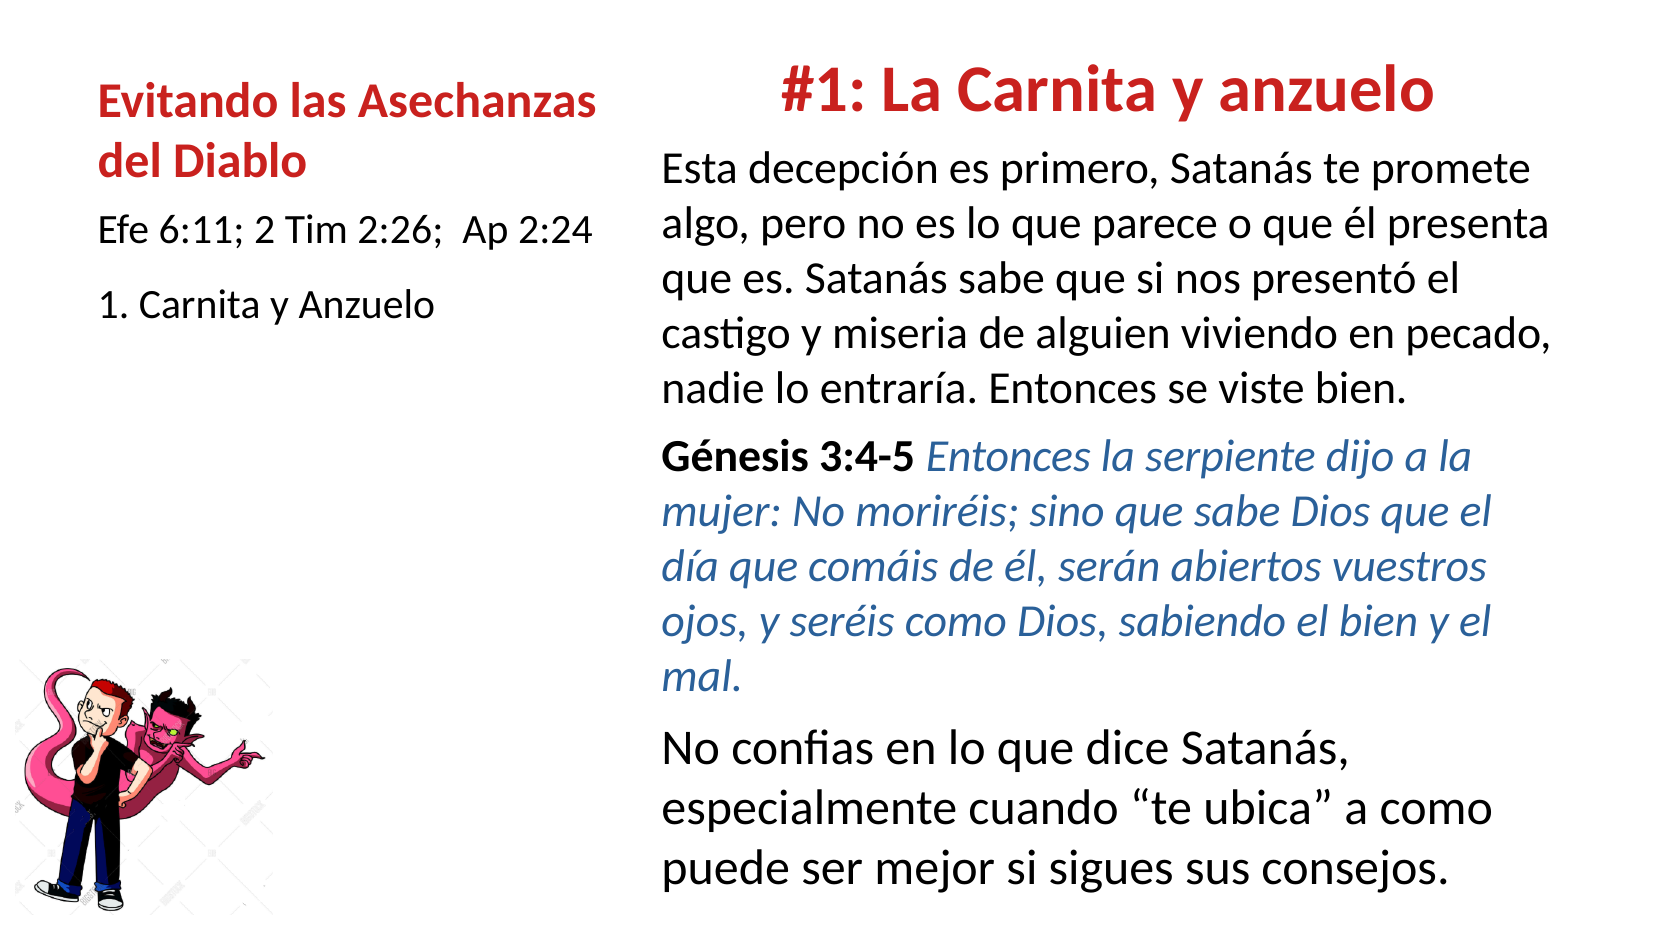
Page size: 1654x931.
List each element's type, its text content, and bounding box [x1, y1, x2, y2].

list #1: La Carnita y anzuelo Esta decepción es primero, Satanás te promete algo, pero no es lo que parece o que él presenta que es. Satanás sabe que si nos presentó el castigo y miseria de alguien viviendo en pecado, nadie lo entraría. Entonces se viste bien. Génesis 3:4-5 Entonces la serpiente dijo a la mujer: No moriréis; sino que sabe Dios que el día que comáis de él, serán abiertos vuestros ojos, y seréis como Dios, sabiendo el bien y el mal. No confias en lo que dice Satanás, especialmente cuando “te ubica” a como puede ser mejor si sigues sus consejos. [646, 36, 1571, 831]
title Evitando las Asechanzas del Diablo [82, 36, 627, 194]
list Efe 6:11; 2 Tim 2:26; Ap 2:24 1. Carnita y Anzuelo [82, 194, 627, 831]
picture [15, 659, 273, 916]
